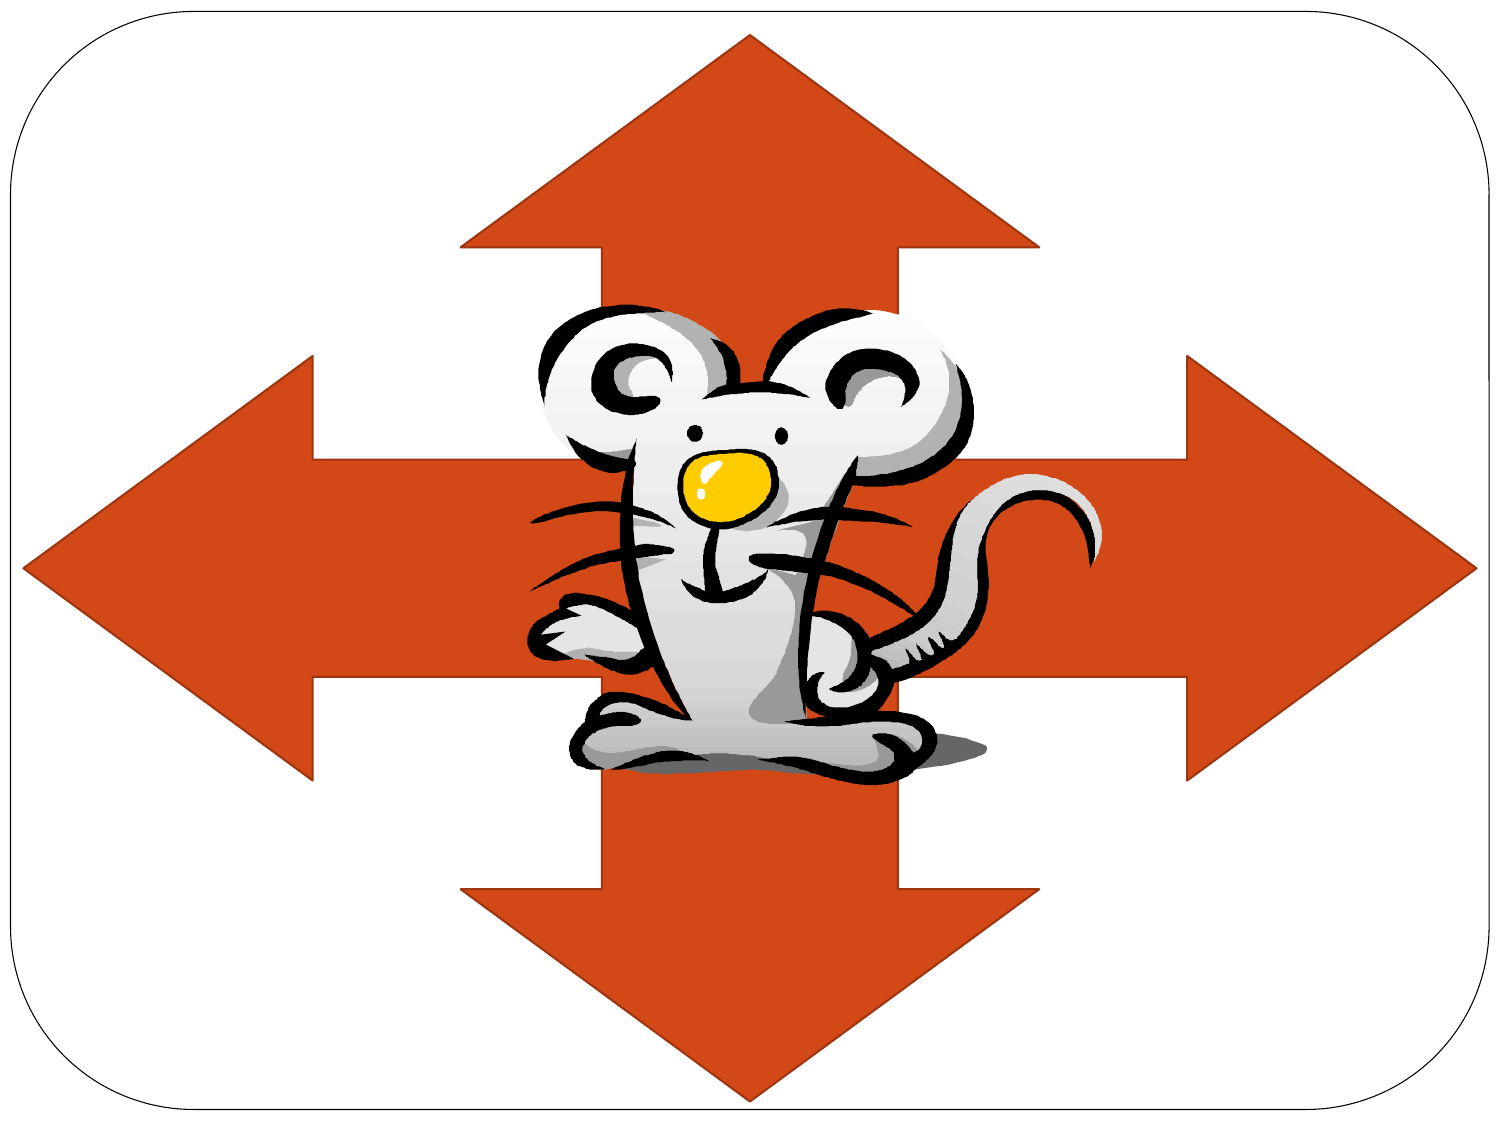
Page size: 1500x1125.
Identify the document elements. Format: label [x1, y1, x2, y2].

picture [527, 304, 1102, 786]
text_box [1102, 355, 1477, 781]
text_box [460, 786, 1040, 1102]
text_box [460, 35, 1040, 304]
text_box [23, 355, 527, 781]
